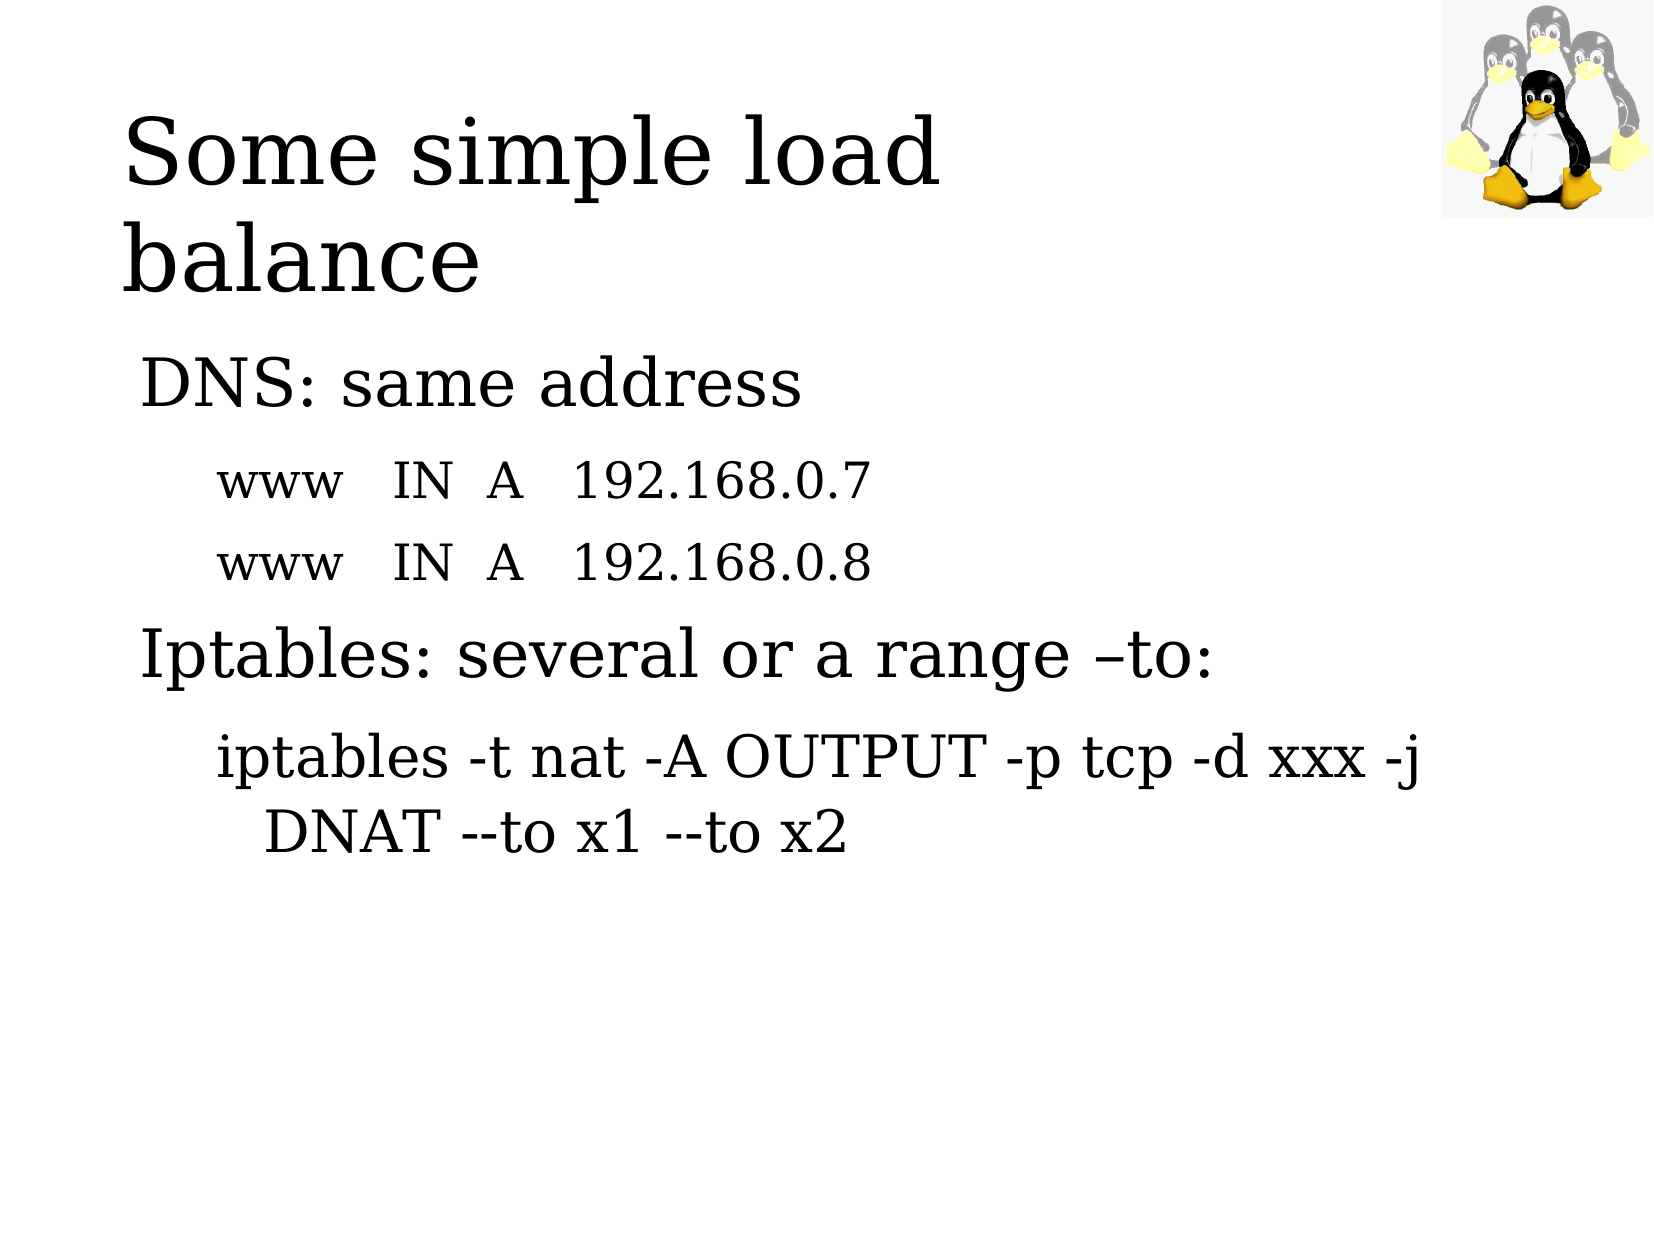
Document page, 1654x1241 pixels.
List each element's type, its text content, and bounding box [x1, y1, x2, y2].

picture [1441, 0, 1654, 217]
list DNS: same address www IN A 192.168.0.7 www IN A 192.168.0.8 Iptables: several or a range –to: iptables -t nat -A OUTPUT -p tcp -d xxx -j DNAT --to x1 --to x2 [121, 344, 1534, 1127]
title Some simple load balance [121, 99, 1534, 314]
